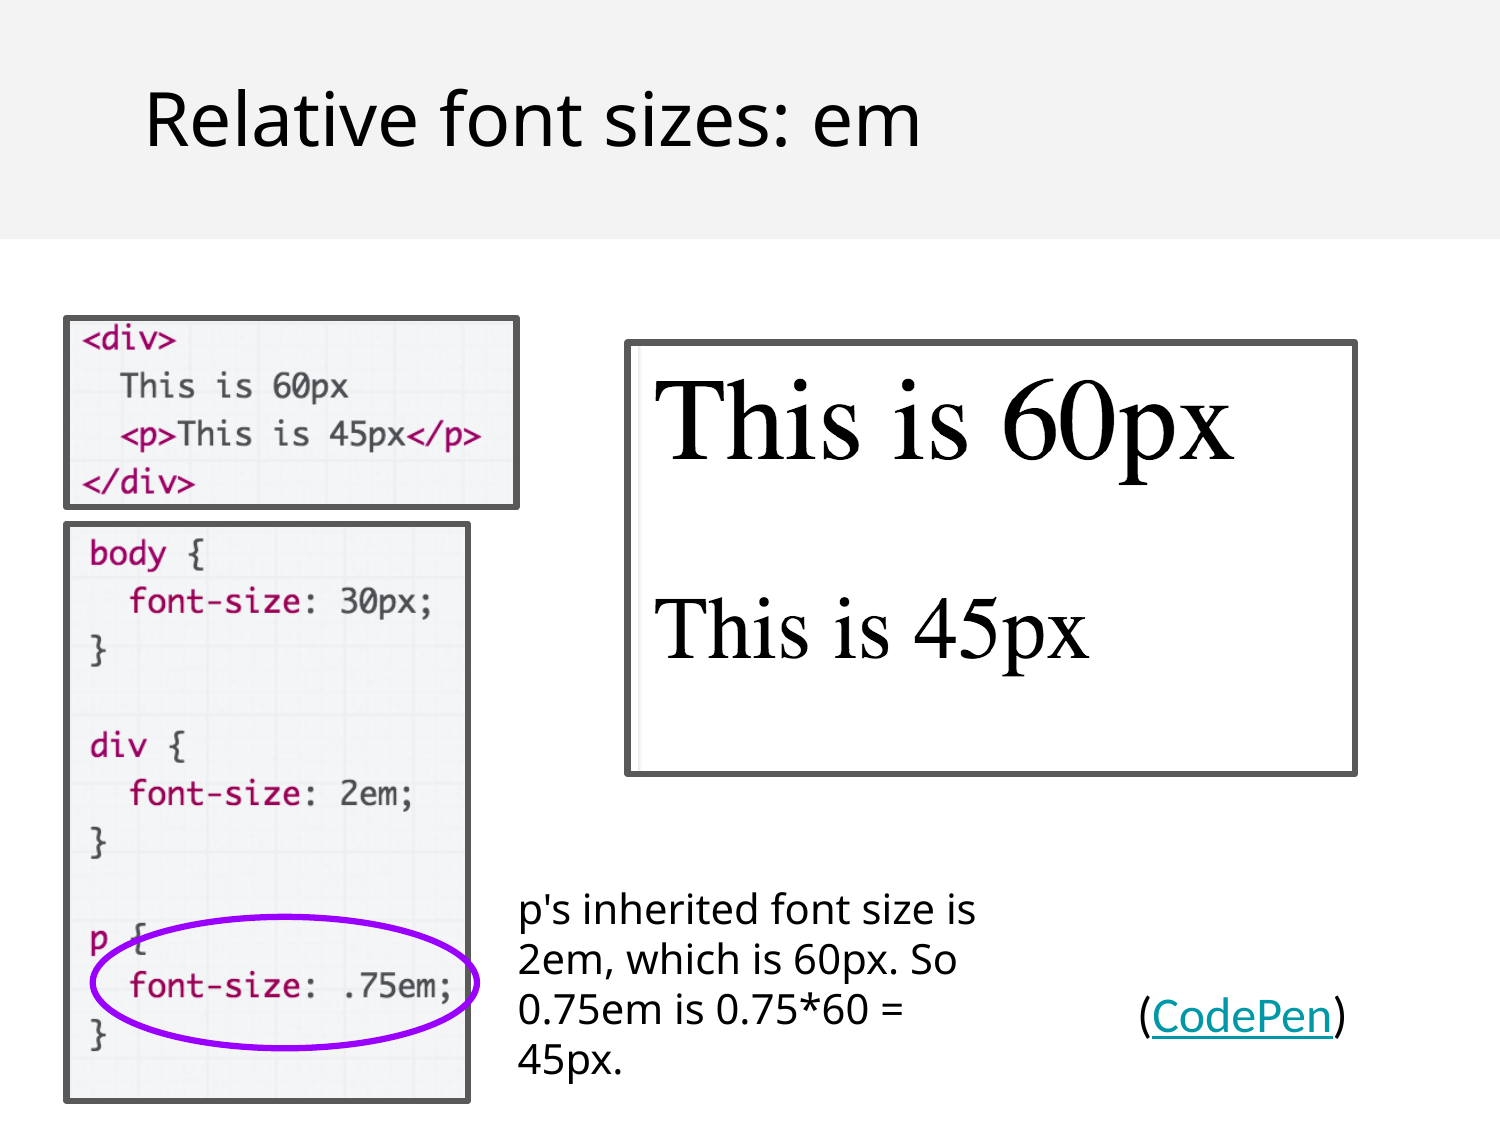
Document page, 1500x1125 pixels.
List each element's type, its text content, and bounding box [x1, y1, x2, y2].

text_box (CodePen) [1122, 921, 1473, 1104]
picture [96, 920, 465, 1045]
picture [69, 320, 514, 505]
title Relative font sizes: em [128, 56, 1372, 183]
text_box p's inherited font size is 2em, which is 60px. So 0.75em is 0.75*60 = 45px. [502, 867, 1020, 1098]
picture [69, 526, 465, 1098]
picture [630, 345, 1352, 771]
